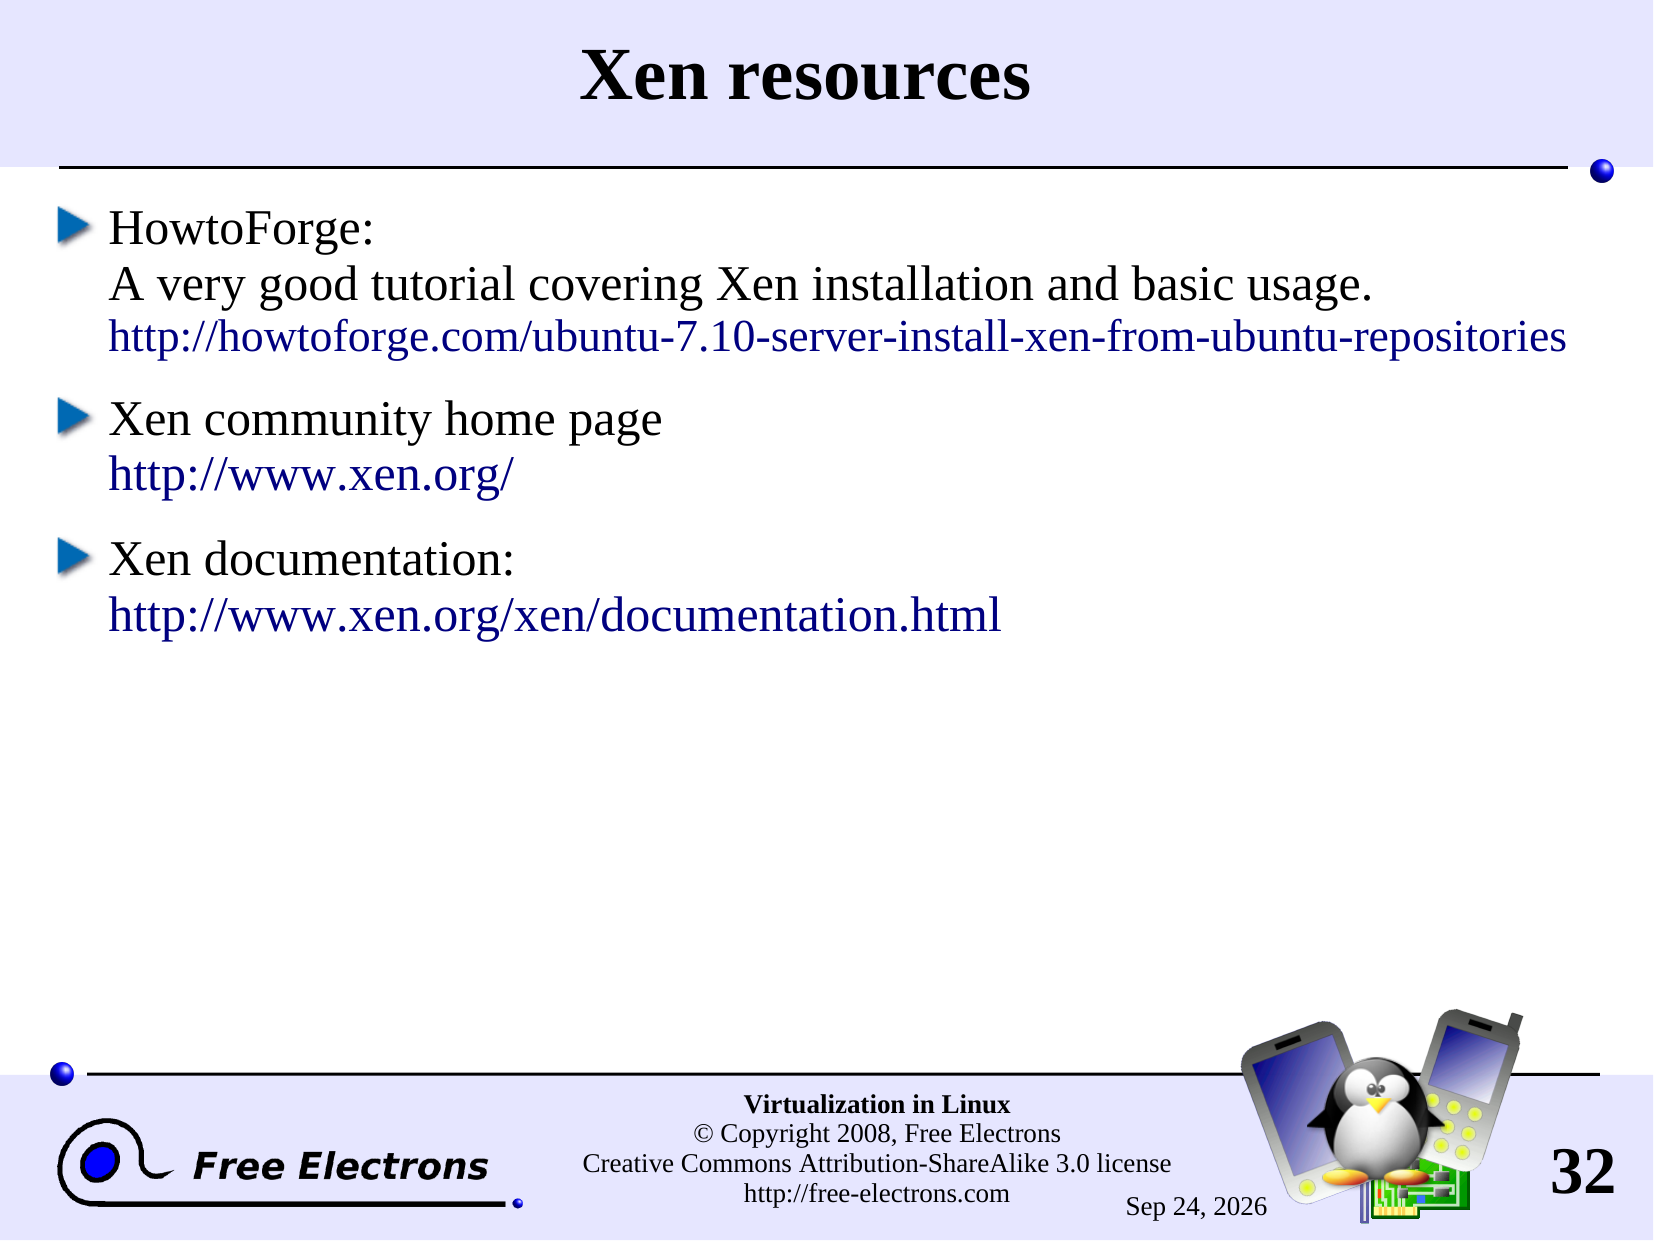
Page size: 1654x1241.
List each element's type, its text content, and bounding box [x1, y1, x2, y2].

picture [50, 1107, 527, 1216]
title Xen resources [60, 25, 1551, 124]
list HowtoForge: A very good tutorial covering Xen installation and basic usage.http://howtoforge.com/ubuntu-7.10-server-install-xen-from-ubuntu-repositories Xen community home page http://www.xen.org/ Xen documentation: http://www.xen.org/xen/documentation.html [37, 200, 1613, 1051]
picture [1225, 1051, 1526, 1241]
